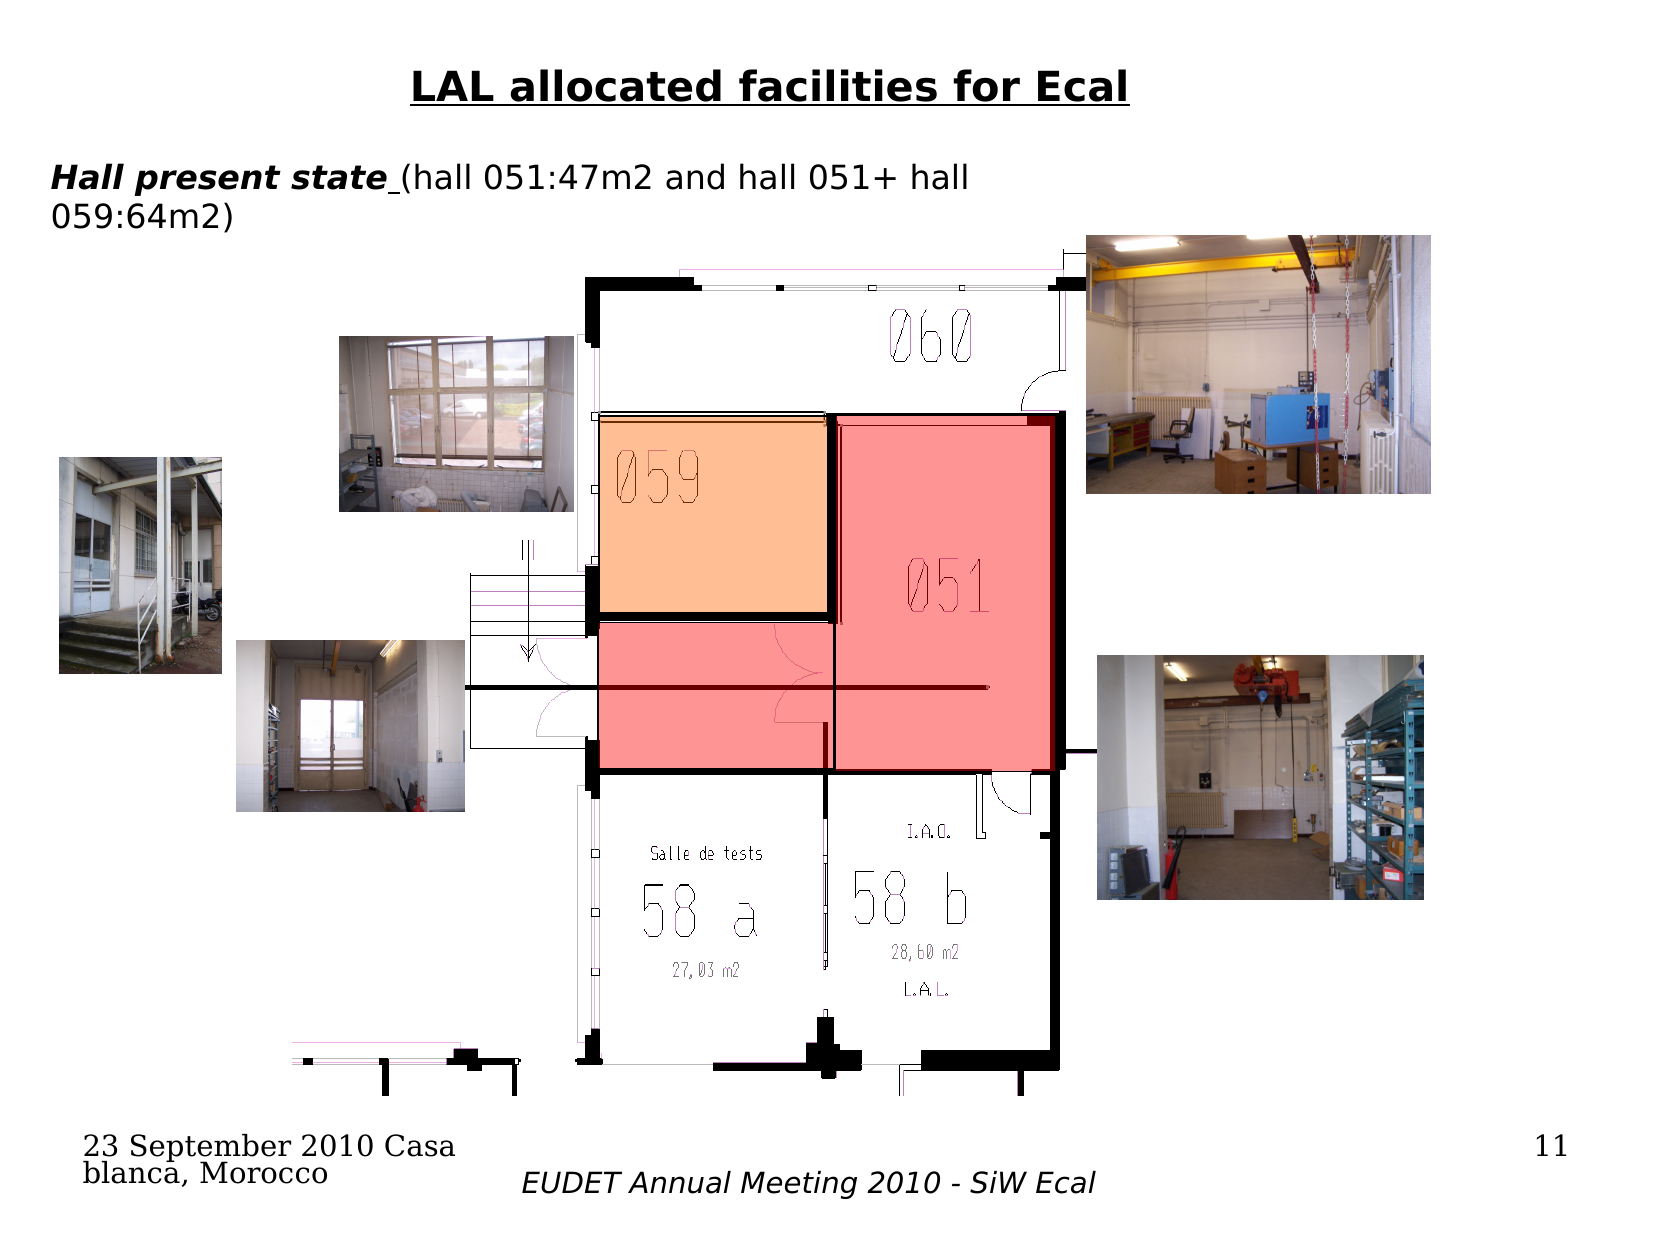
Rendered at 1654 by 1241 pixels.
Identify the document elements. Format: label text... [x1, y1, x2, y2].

text_box [598, 415, 1056, 772]
text_box LAL allocated facilities for Ecal [394, 54, 1146, 119]
picture [236, 235, 1431, 1096]
text_box [598, 416, 828, 613]
text_box Hall present state (hall 051:47m2 and hall 051+ hall 059:64m2) [35, 99, 1152, 305]
picture [59, 457, 222, 674]
